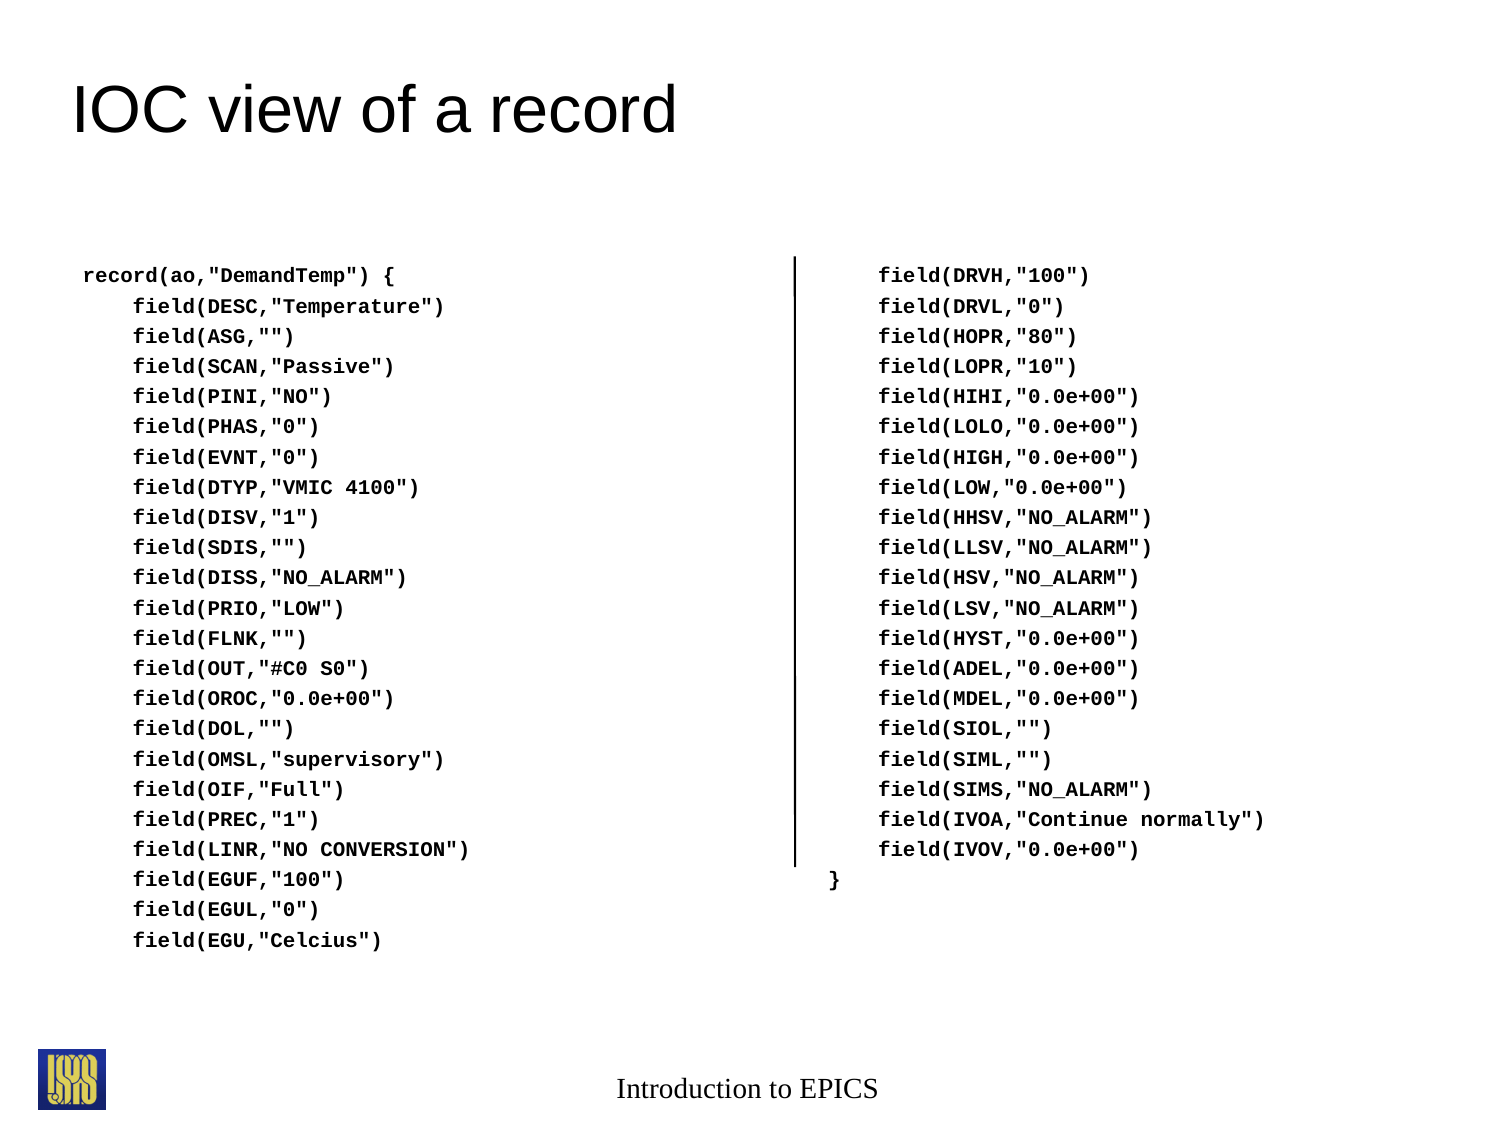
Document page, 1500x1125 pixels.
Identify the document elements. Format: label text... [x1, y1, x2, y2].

picture [38, 1049, 106, 1110]
title IOC view of a record [21, 65, 1459, 154]
text_box record(ao,"DemandTemp") { field(DESC,"Temperature") field(ASG,"") field(SCAN,"Passive") field(PINI,"NO") field(PHAS,"0") field(EVNT,"0") field(DTYP,"VMIC 4100") field(DISV,"1") field(SDIS,"") field(DISS,"NO_ALARM") field(PRIO,"LOW") field(FLNK,"") field(OUT,"#C0 S0") field(OROC,"0.0e+00") field(DOL,"") field(OMSL,"supervisory") field(OIF,"Full") field(PREC,"1") field(LINR,"NO CONVERSION") field(EGUF,"100") field(EGUL,"0") field(EGU,"Celcius") [67, 256, 771, 959]
text_box field(DRVH,"100") field(DRVL,"0") field(HOPR,"80") field(LOPR,"10") field(HIHI,"0.0e+00") field(LOLO,"0.0e+00") field(HIGH,"0.0e+00") field(LOW,"0.0e+00") field(HHSV,"NO_ALARM") field(LLSV,"NO_ALARM") field(HSV,"NO_ALARM") field(LSV,"NO_ALARM") field(HYST,"0.0e+00") field(ADEL,"0.0e+00") field(MDEL,"0.0e+00") field(SIOL,"") field(SIML,"") field(SIMS,"NO_ALARM") field(IVOA,"Continue normally") field(IVOV,"0.0e+00") } [813, 256, 1434, 899]
